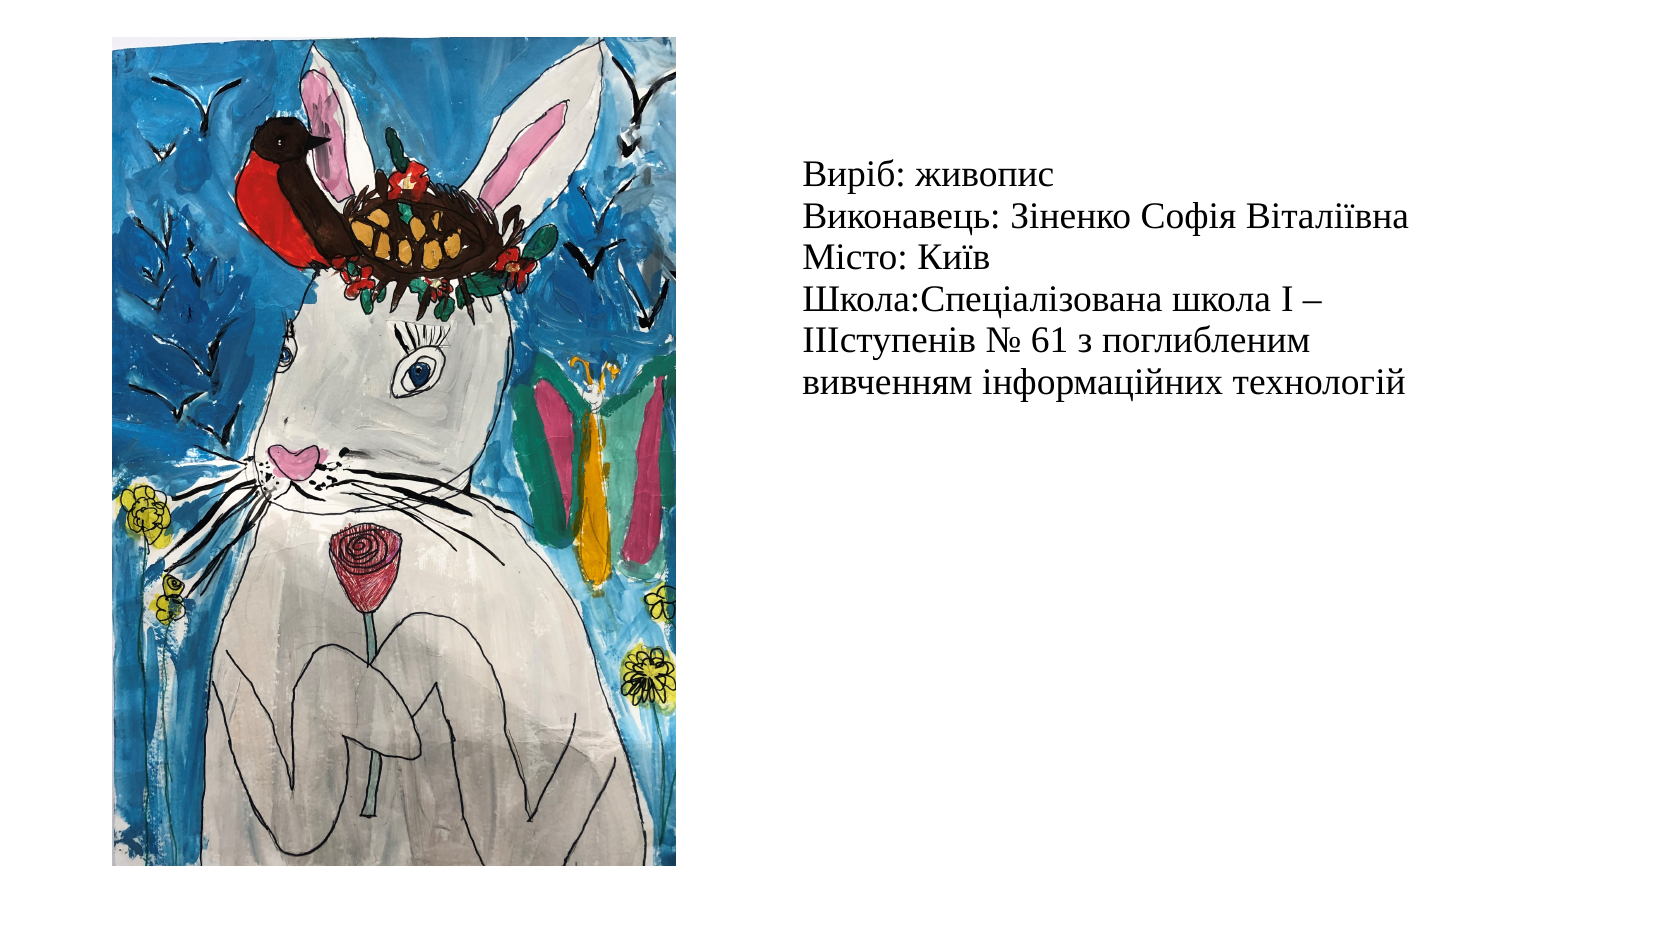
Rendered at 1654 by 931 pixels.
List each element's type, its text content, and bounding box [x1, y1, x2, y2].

text_box Виріб: живопис Виконавець: Зіненко Софія Віталіївна Місто: Київ Школа:Спеціалізована школа I – IIIступенів № 61 з поглибленим вивченням інформаційних технологій [787, 145, 1501, 410]
picture [112, 37, 676, 866]
